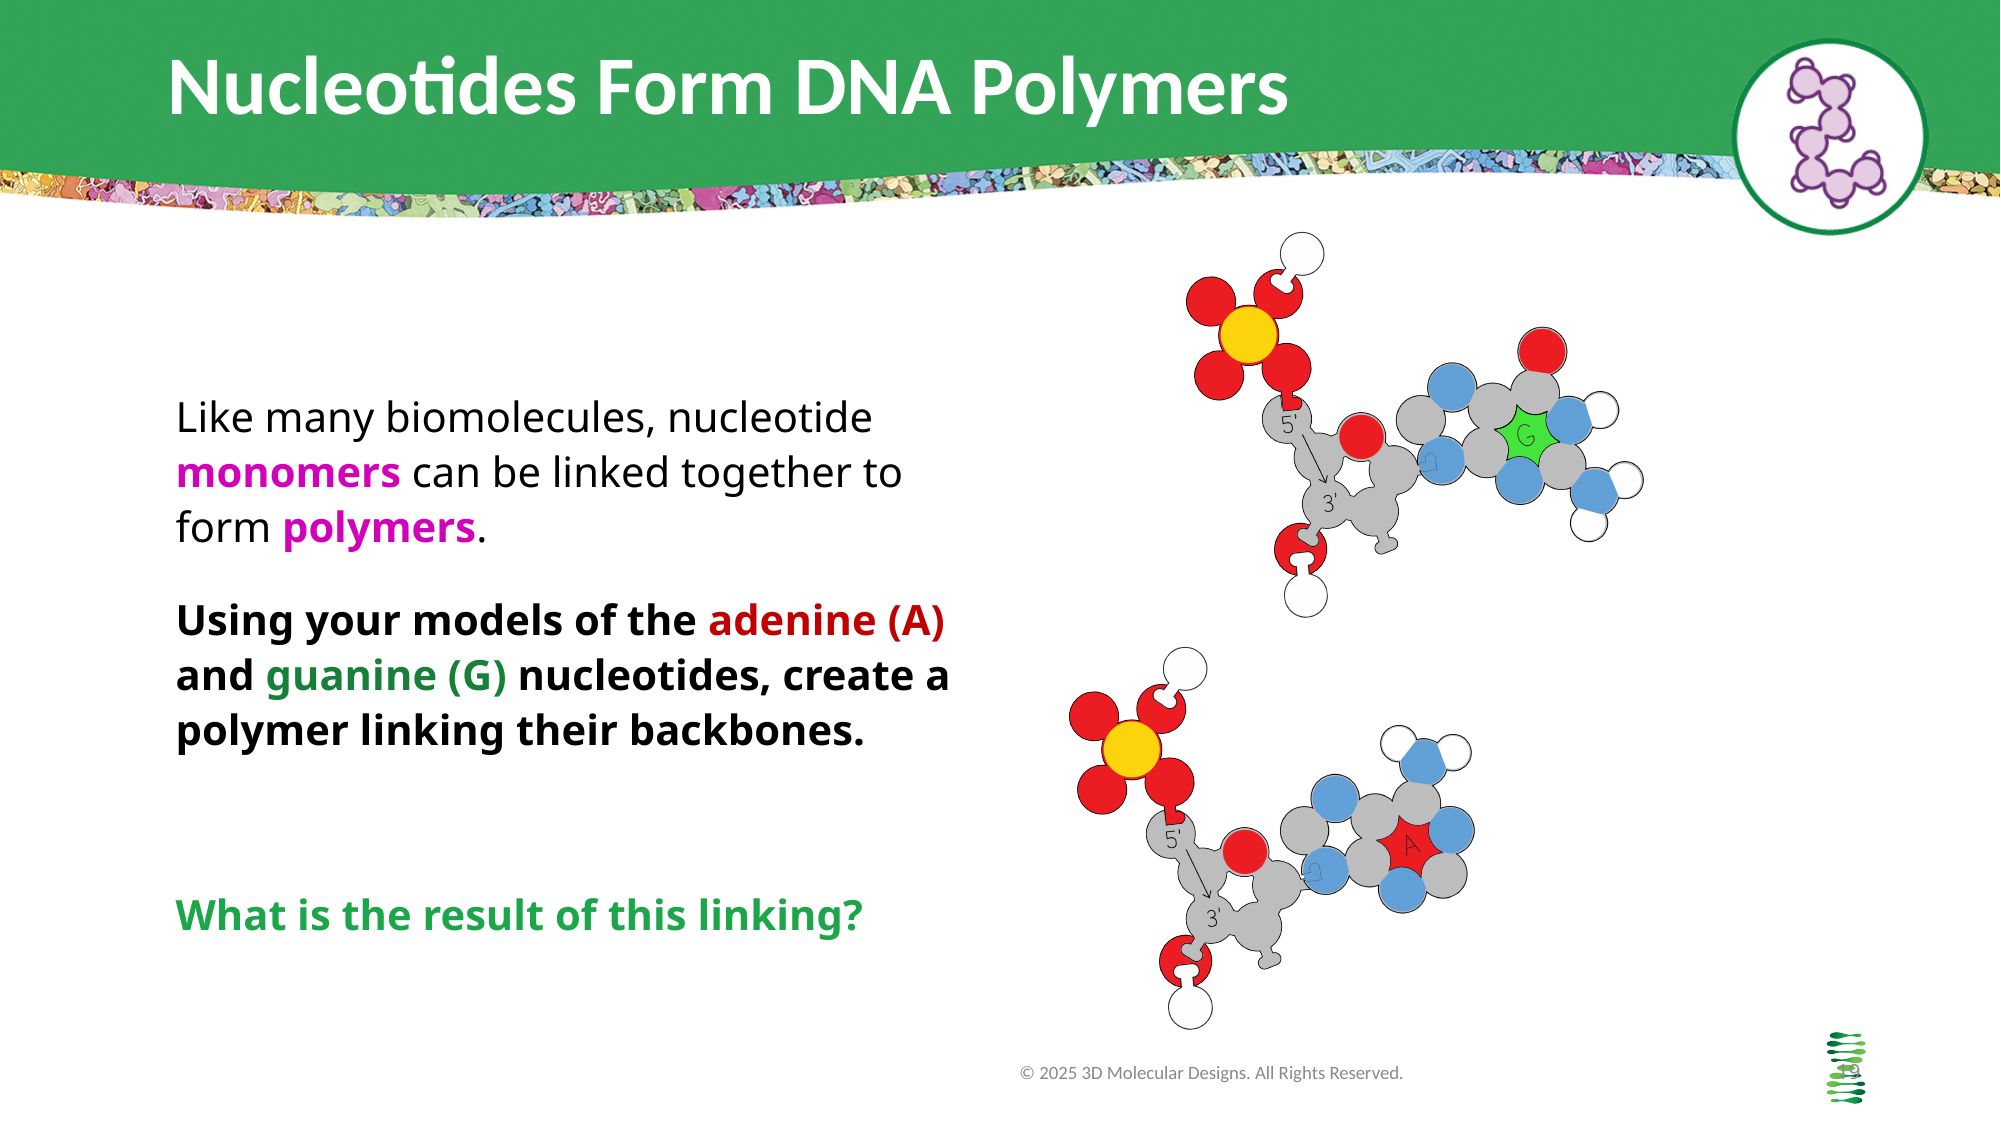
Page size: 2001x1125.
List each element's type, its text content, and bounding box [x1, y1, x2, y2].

text_box Nucleotides Form DNA Polymers [152, 0, 1733, 164]
slide_number 19 [1821, 1042, 1929, 1103]
picture [1183, 223, 1669, 620]
picture [1066, 638, 1528, 1032]
text_box Like many biomolecules, nucleotide monomers can be linked together to form polymers. Using your models of the adenine (A) and guanine (G) nucleotides, create a polymer linking their backbones. What is the result of this linking? [160, 378, 1001, 695]
